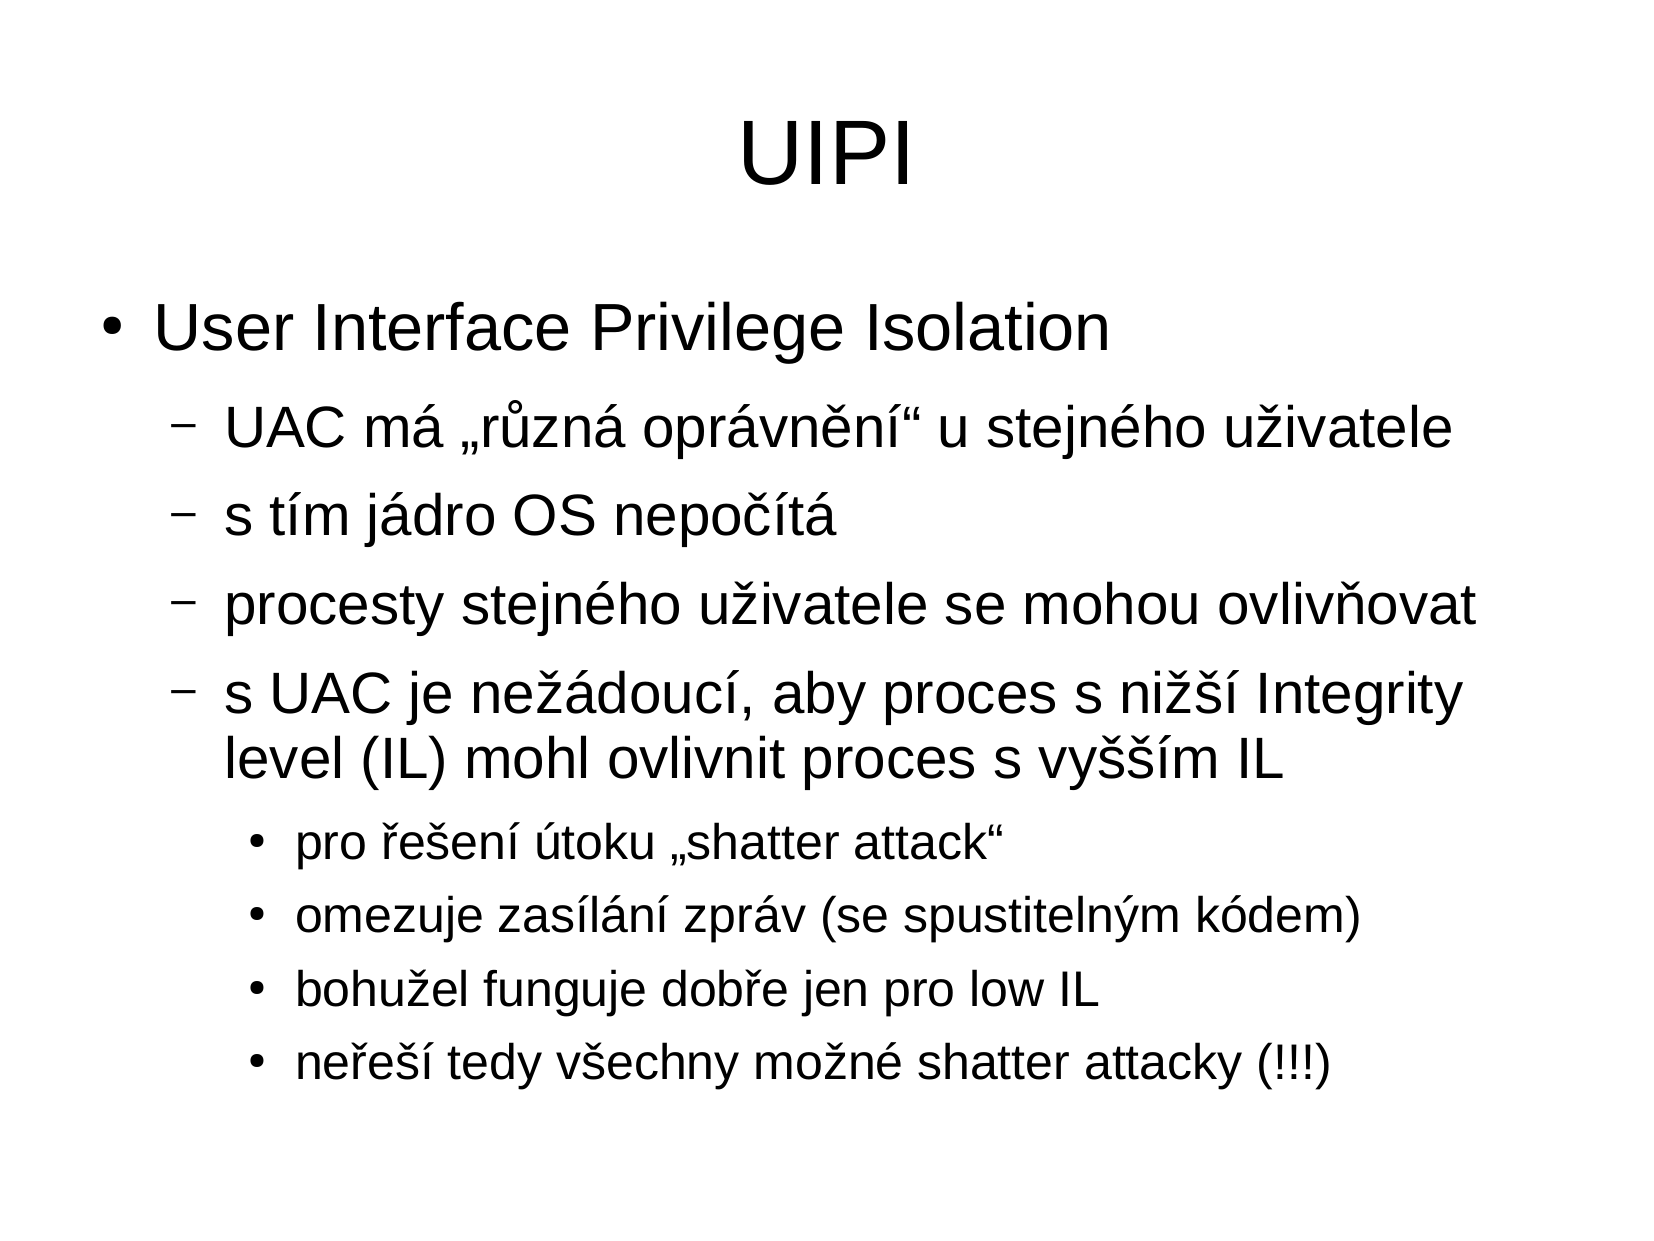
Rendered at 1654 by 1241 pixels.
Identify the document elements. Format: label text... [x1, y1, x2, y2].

title UIPI [82, 49, 1571, 257]
list User Interface Privilege Isolation UAC má „různá oprávnění“ u stejného uživatele s tím jádro OS nepočítá procesty stejného uživatele se mohou ovlivňovat s UAC je nežádoucí, aby proces s nižší Integrity level (IL) mohl ovlivnit proces s vyšším IL pro řešení útoku „shatter attack“ omezuje zasílání zpráv (se spustitelným kódem) bohužel funguje dobře jen pro low IL neřeší tedy všechny možné shatter attacky (!!!) [82, 290, 1571, 1182]
